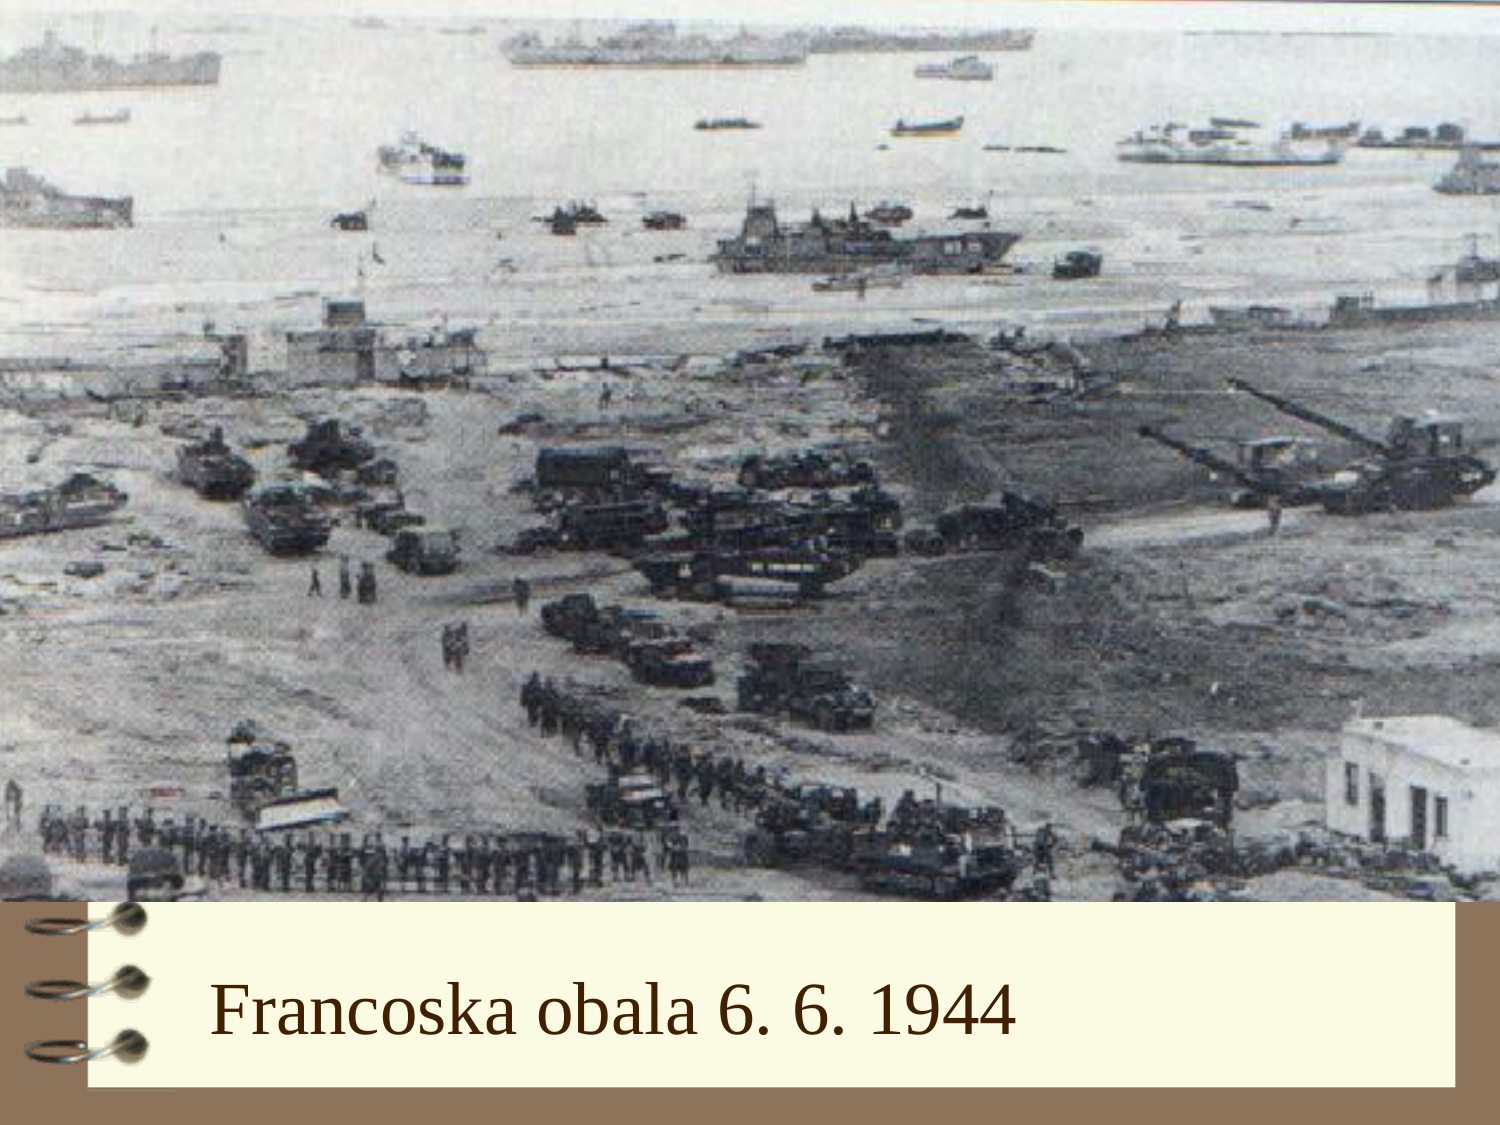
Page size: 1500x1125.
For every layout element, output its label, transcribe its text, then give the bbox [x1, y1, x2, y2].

picture [0, 0, 1500, 1125]
text_box Francoska obala 6. 6. 1944 [194, 952, 1353, 1058]
